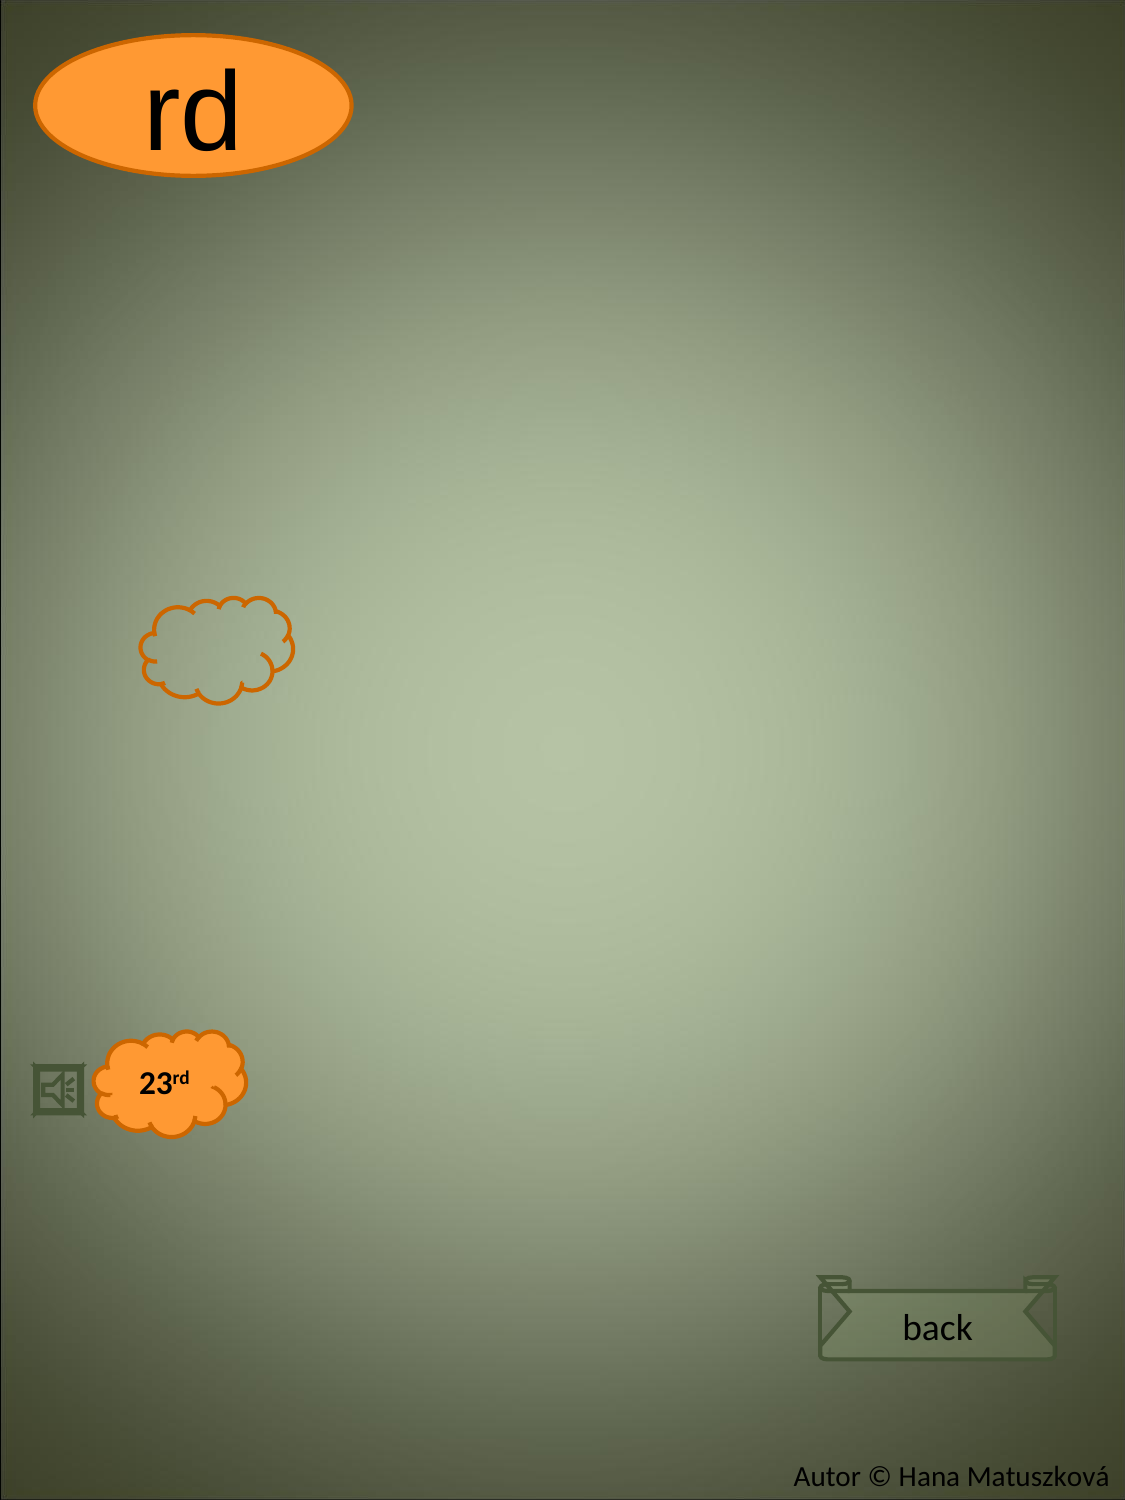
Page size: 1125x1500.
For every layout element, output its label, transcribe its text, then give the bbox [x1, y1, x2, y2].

text_box back [820, 1277, 1055, 1360]
picture [0, 0, 1125, 1500]
text_box 23rd [93, 1031, 247, 1138]
text_box Autor © Hana Matuszková [778, 1449, 1125, 1500]
text_box rd [35, 35, 352, 176]
